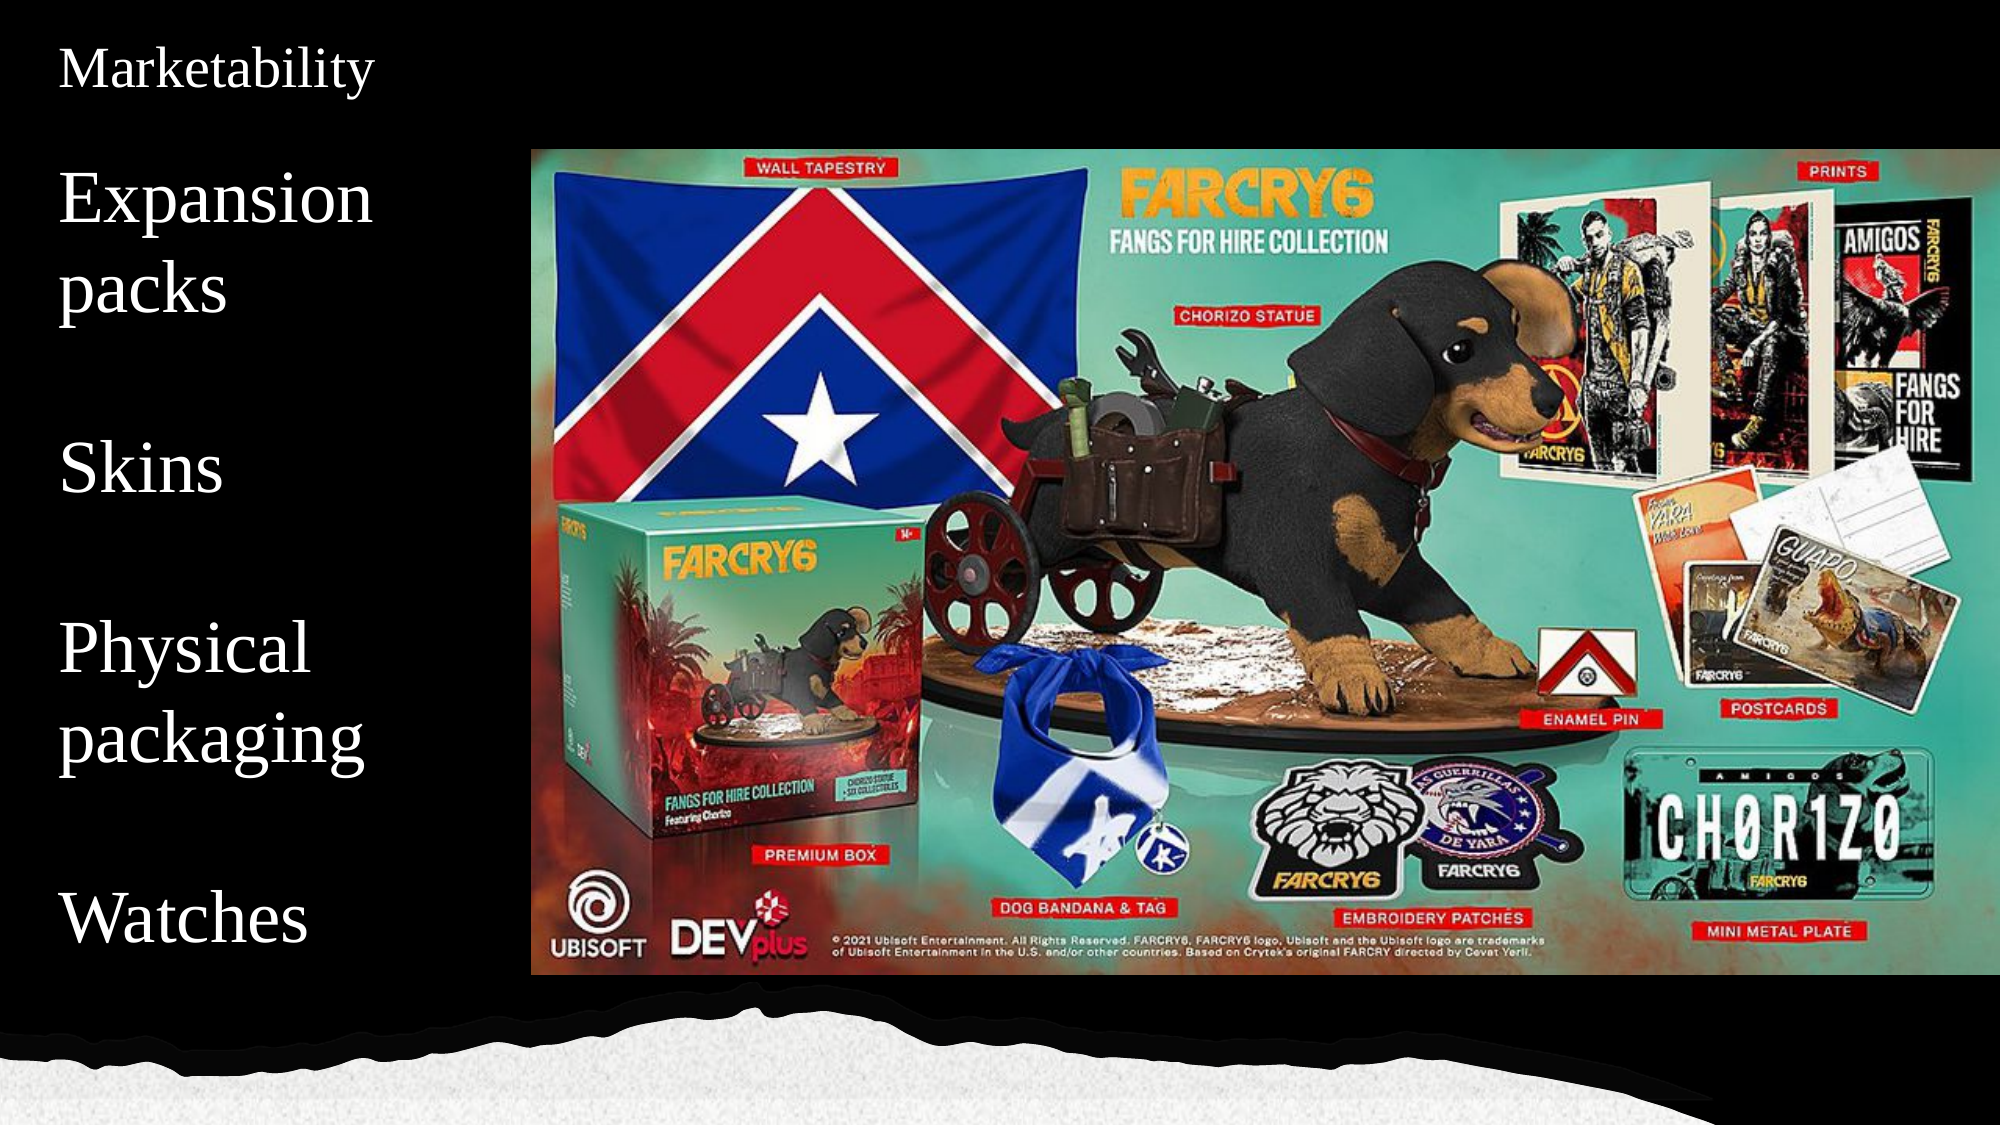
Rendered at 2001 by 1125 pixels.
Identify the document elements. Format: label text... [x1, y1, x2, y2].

text_box Expansion packs Skins Physical packaging Watches [43, 139, 489, 973]
title Marketability [43, 29, 1478, 247]
picture [531, 149, 2000, 976]
text_box [0, 0, 2000, 1125]
